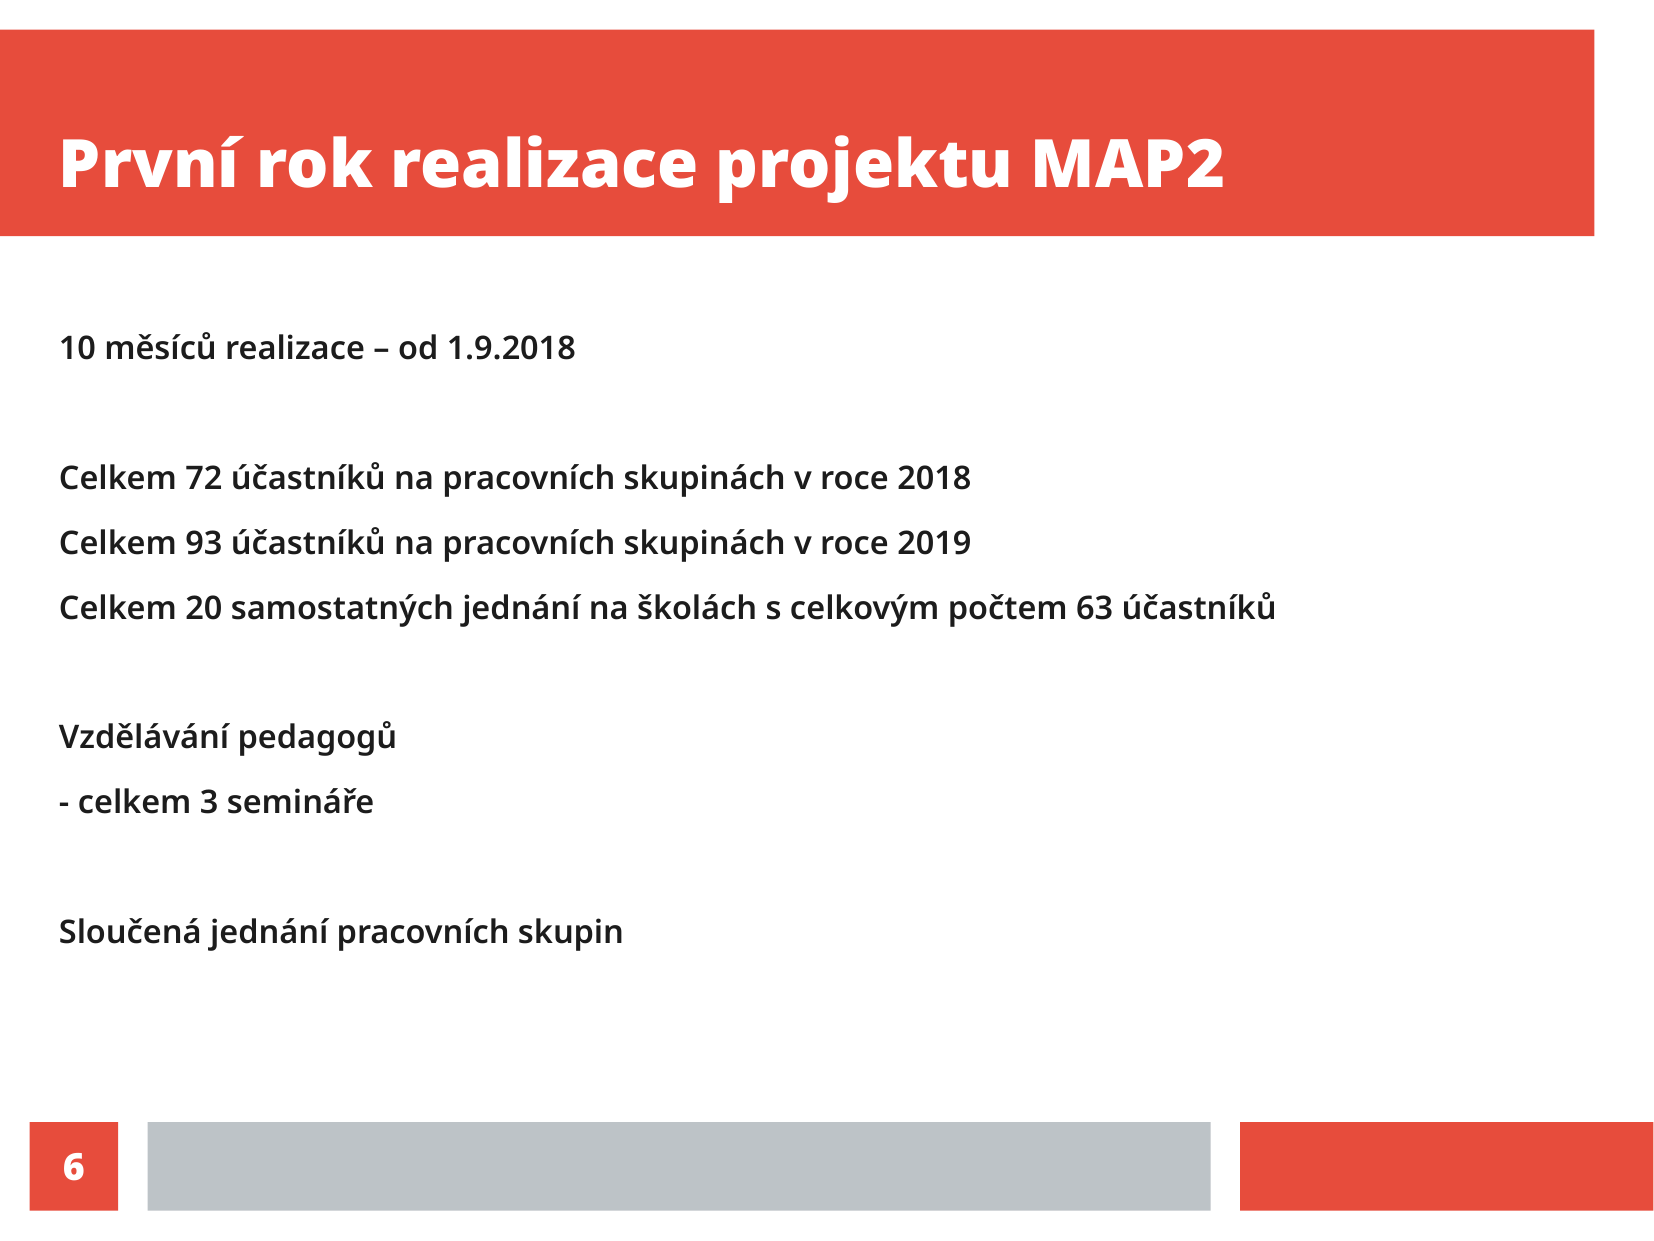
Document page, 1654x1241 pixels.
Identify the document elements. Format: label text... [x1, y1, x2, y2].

title První rok realizace projektu MAP2 [59, 59, 1595, 207]
list 10 měsíců realizace – od 1.9.2018 Celkem 72 účastníků na pracovních skupinách v roce 2018 Celkem 93 účastníků na pracovních skupinách v roce 2019 Celkem 20 samostatných jednání na školách s celkovým počtem 63 účastníků Vzdělávání pedagogů - celkem 3 semináře Sloučená jednání pracovních skupin [59, 324, 1565, 1093]
